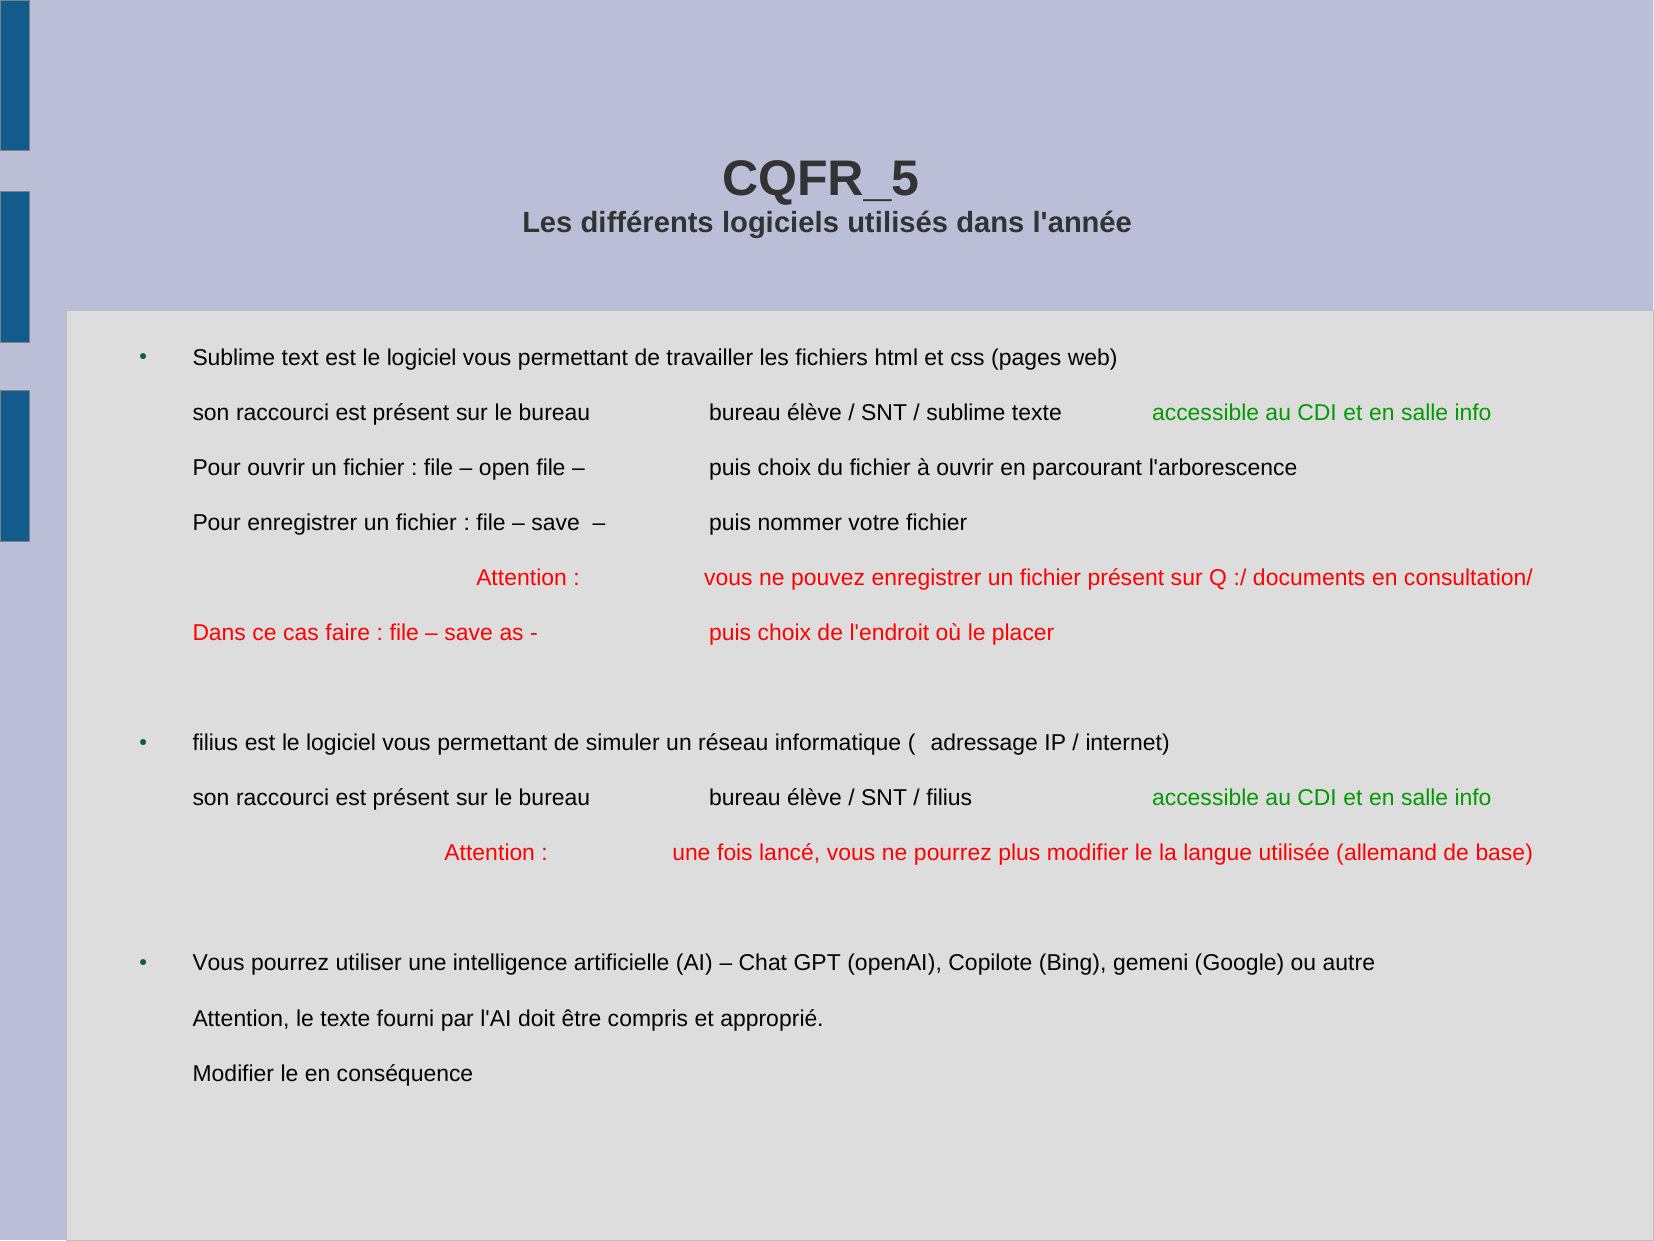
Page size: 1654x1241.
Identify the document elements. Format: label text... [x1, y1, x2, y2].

title CQFR_5 Les différents logiciels utilisés dans l'année [121, 91, 1534, 299]
list Sublime text est le logiciel vous permettant de travailler les fichiers html et css (pages web) son raccourci est présent sur le bureau bureau élève / SNT / sublime texte accessible au CDI et en salle info Pour ouvrir un fichier : file – open file – puis choix du fichier à ouvrir en parcourant l'arborescence Pour enregistrer un fichier : file – save – puis nommer votre fichier Attention : vous ne pouvez enregistrer un fichier présent sur Q :/ documents en consultation/ Dans ce cas faire : file – save as - puis choix de l'endroit où le placer filius est le logiciel vous permettant de simuler un réseau informatique ( adressage IP / internet) son raccourci est présent sur le bureau bureau élève / SNT / filius accessible au CDI et en salle info Attention : une fois lancé, vous ne pourrez plus modifier le la langue utilisée (allemand de base) Vous pourrez utiliser une intelligence artificielle (AI) – Chat GPT (openAI), Copilote (Bing), gemeni (Google) ou autre Attention, le texte fourni par l'AI doit être compris et approprié. Modifier le en conséquence [121, 344, 1534, 1182]
